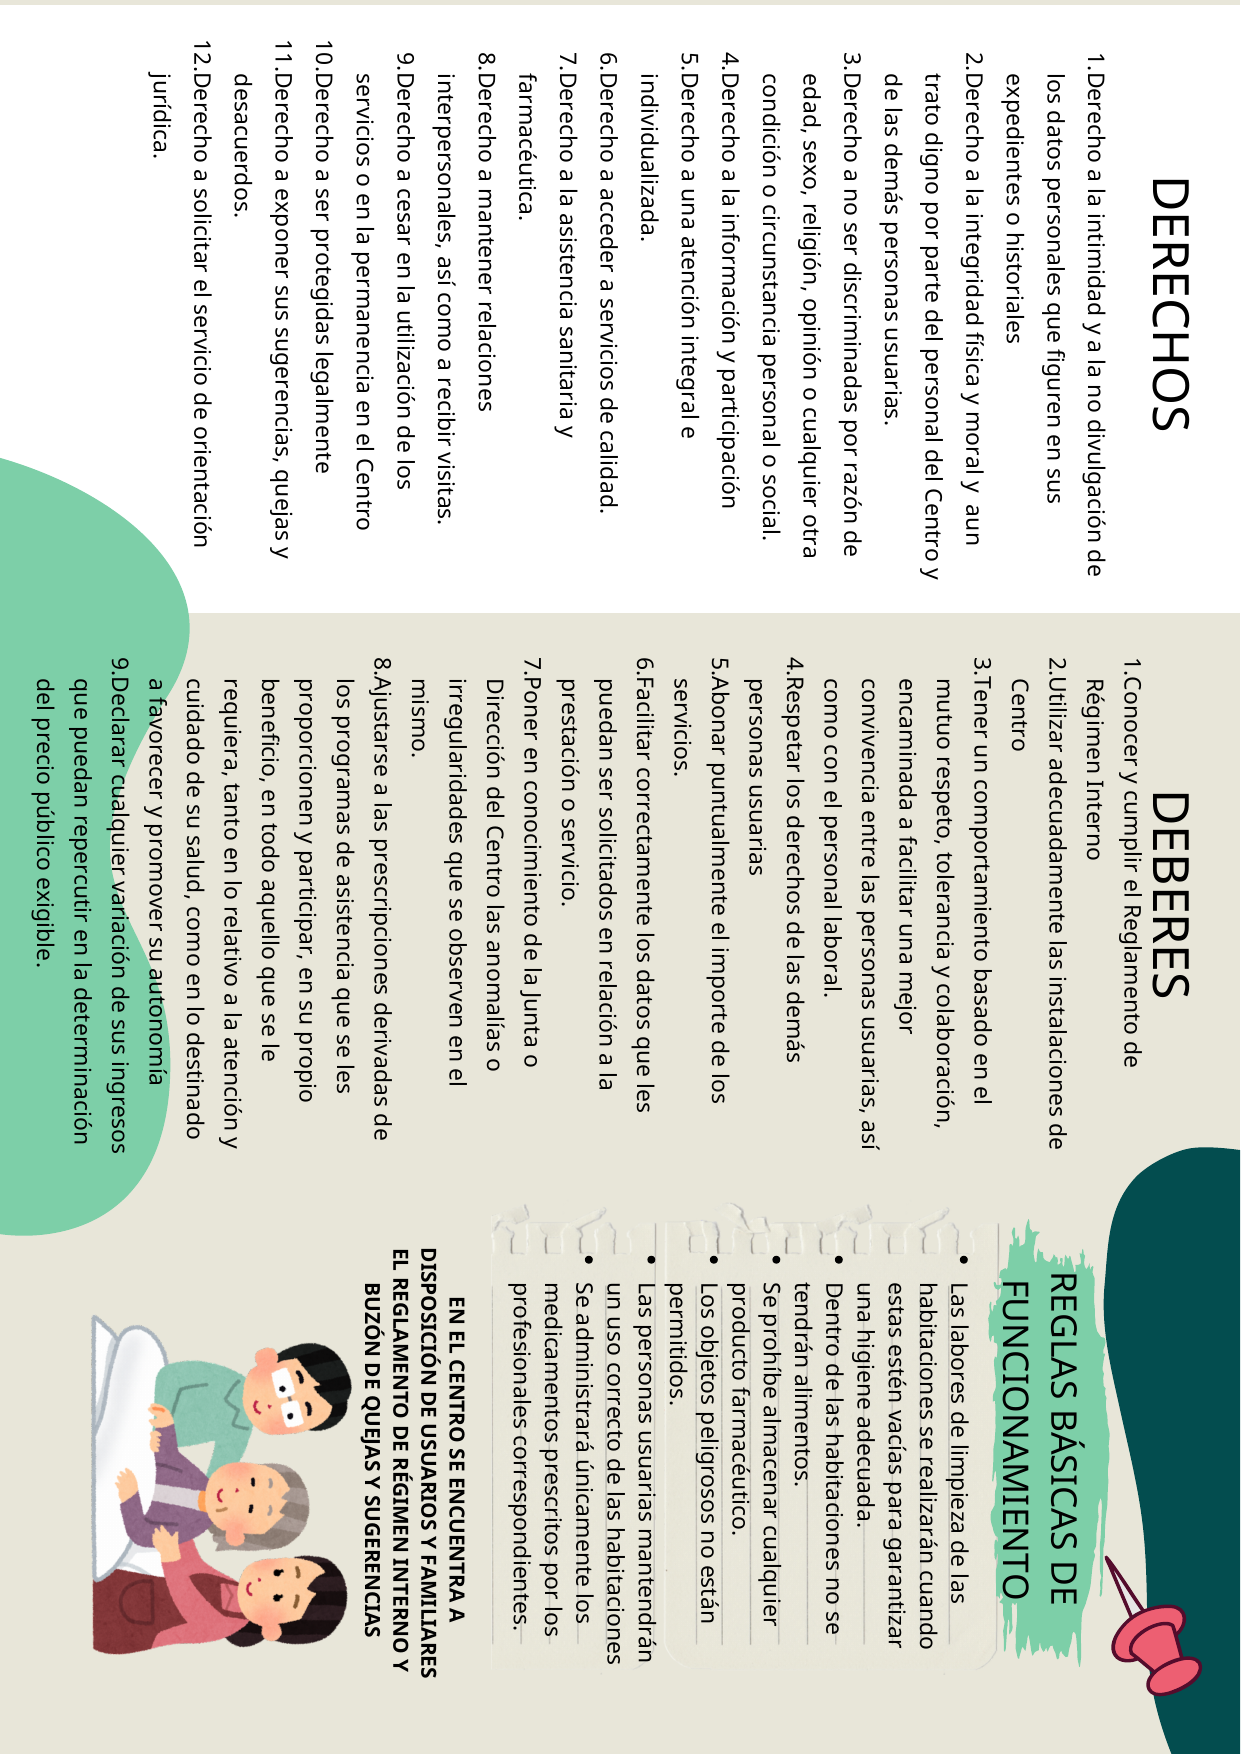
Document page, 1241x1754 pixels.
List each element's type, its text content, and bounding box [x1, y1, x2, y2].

text_box 9.Derecho a cesar en la utilización de los [396, 52, 423, 90]
text_box DEBERES [1150, 789, 1207, 1028]
picture [577, 1605, 587, 1610]
text_box medicamentos prescritos por los [543, 1555, 570, 1614]
text_box DISPOSICIÓN DE USUARIOS Y FAMILIARES [415, 1555, 444, 1681]
text_box condición o circunstancia personal o social. [761, 74, 788, 516]
text_box 1.Derecho a la intimidad y a la no divulgación de [1086, 52, 1113, 547]
text_box profesionales correspondientes. [512, 1282, 539, 1609]
text_box tendrán alimentos. [793, 1282, 820, 1472]
text_box Los objetos peligrosos no están [700, 1282, 726, 1607]
text_box habitaciones se realizarán cuando [918, 1282, 945, 1631]
text_box un uso correcto de las habitaciones [606, 1282, 633, 1645]
text_box 3.Tener un comportamiento basado en el [973, 657, 1000, 1079]
picture [90, 1555, 352, 1655]
text_box 7.Derecho a la asistencia sanitaria y [558, 52, 585, 90]
text_box de las demás personas usuarias. [883, 74, 910, 412]
picture [546, 1615, 556, 1623]
text_box una higiene adecuada. [856, 1282, 883, 1528]
text_box Centro [1010, 678, 1037, 748]
text_box desacuerdos. [233, 74, 260, 90]
text_box BUZÓN DE QUEJAS Y SUGERENCIAS [359, 1555, 388, 1646]
picture [733, 1519, 743, 1527]
text_box personas usuarias [748, 678, 775, 867]
text_box servicios. [673, 678, 700, 775]
text_box 11.Derecho a exponer sus sugerencias, quejas y [274, 39, 301, 90]
text_box 12.Derecho a solicitar el servicio de orientación [193, 39, 219, 90]
text_box Dentro de las habitaciones no se [825, 1282, 851, 1618]
text_box farmacéutica. [518, 74, 544, 90]
text_box Las personas usuarias mantendrán [637, 1282, 664, 1643]
text_box 4.Derecho a la información y participación [721, 52, 747, 481]
text_box 6.Derecho a acceder a servicios de calidad. [599, 52, 626, 90]
text_box Se prohíbe almacenar cualquier [762, 1282, 789, 1608]
text_box trato digno por parte del personal del Centro y [924, 74, 951, 544]
text_box jurídica. [152, 74, 179, 90]
text_box encaminada a facilitar una mejor [898, 678, 925, 1012]
text_box Régimen Interno [1085, 678, 1112, 849]
text_box 10.Derecho a ser protegidas legalmente [314, 39, 341, 90]
text_box 8.Derecho a mantener relaciones [477, 52, 504, 90]
text_box expedientes o historiales [1005, 74, 1032, 327]
text_box 2.Utilizar adecuadamente las instalaciones de [1048, 657, 1075, 1117]
text_box como con el personal laboral. [823, 678, 850, 979]
text_box Se administrará únicamente los [575, 1555, 602, 1605]
text_box 1.Conocer y cumplir el Reglamento de [1123, 657, 1150, 1049]
text_box permitidos. [668, 1282, 695, 1395]
picture [491, 1199, 1002, 1675]
text_box producto farmacéutico. [731, 1282, 758, 1517]
text_box 5.Abonar puntualmente el importe de los [710, 657, 737, 1072]
text_box 2.Derecho a la integridad física y moral y aun [964, 52, 991, 521]
text_box 3.Derecho a no ser discriminadas por razón de [843, 52, 869, 531]
text_box EL REGLAMENTO DE RÉGIMEN INTERNO Y [387, 1555, 416, 1679]
text_box DERECHOS [1150, 175, 1207, 459]
text_box edad, sexo, religión, opinión o cualquier otra [802, 74, 829, 526]
text_box los datos personales que figuren en sus [1046, 74, 1072, 482]
text_box estas estén vacías para garantizar [887, 1282, 914, 1634]
text_box 4.Respetar los derechos de las demás [785, 657, 812, 1050]
text_box [0, 0, 1241, 1754]
text_box convivencia entre las personas usuarias, así [860, 678, 887, 1131]
text_box 5.Derecho a una atención integral e [680, 52, 707, 418]
text_box EN EL CENTRO SE ENCUENTRA A [444, 1555, 472, 1629]
text_box 6.Facilitar correctamente los datos que les [635, 657, 662, 1090]
text_box individualizada. [639, 74, 666, 231]
text_box mutuo respeto, tolerancia y colaboración, [935, 678, 962, 1100]
